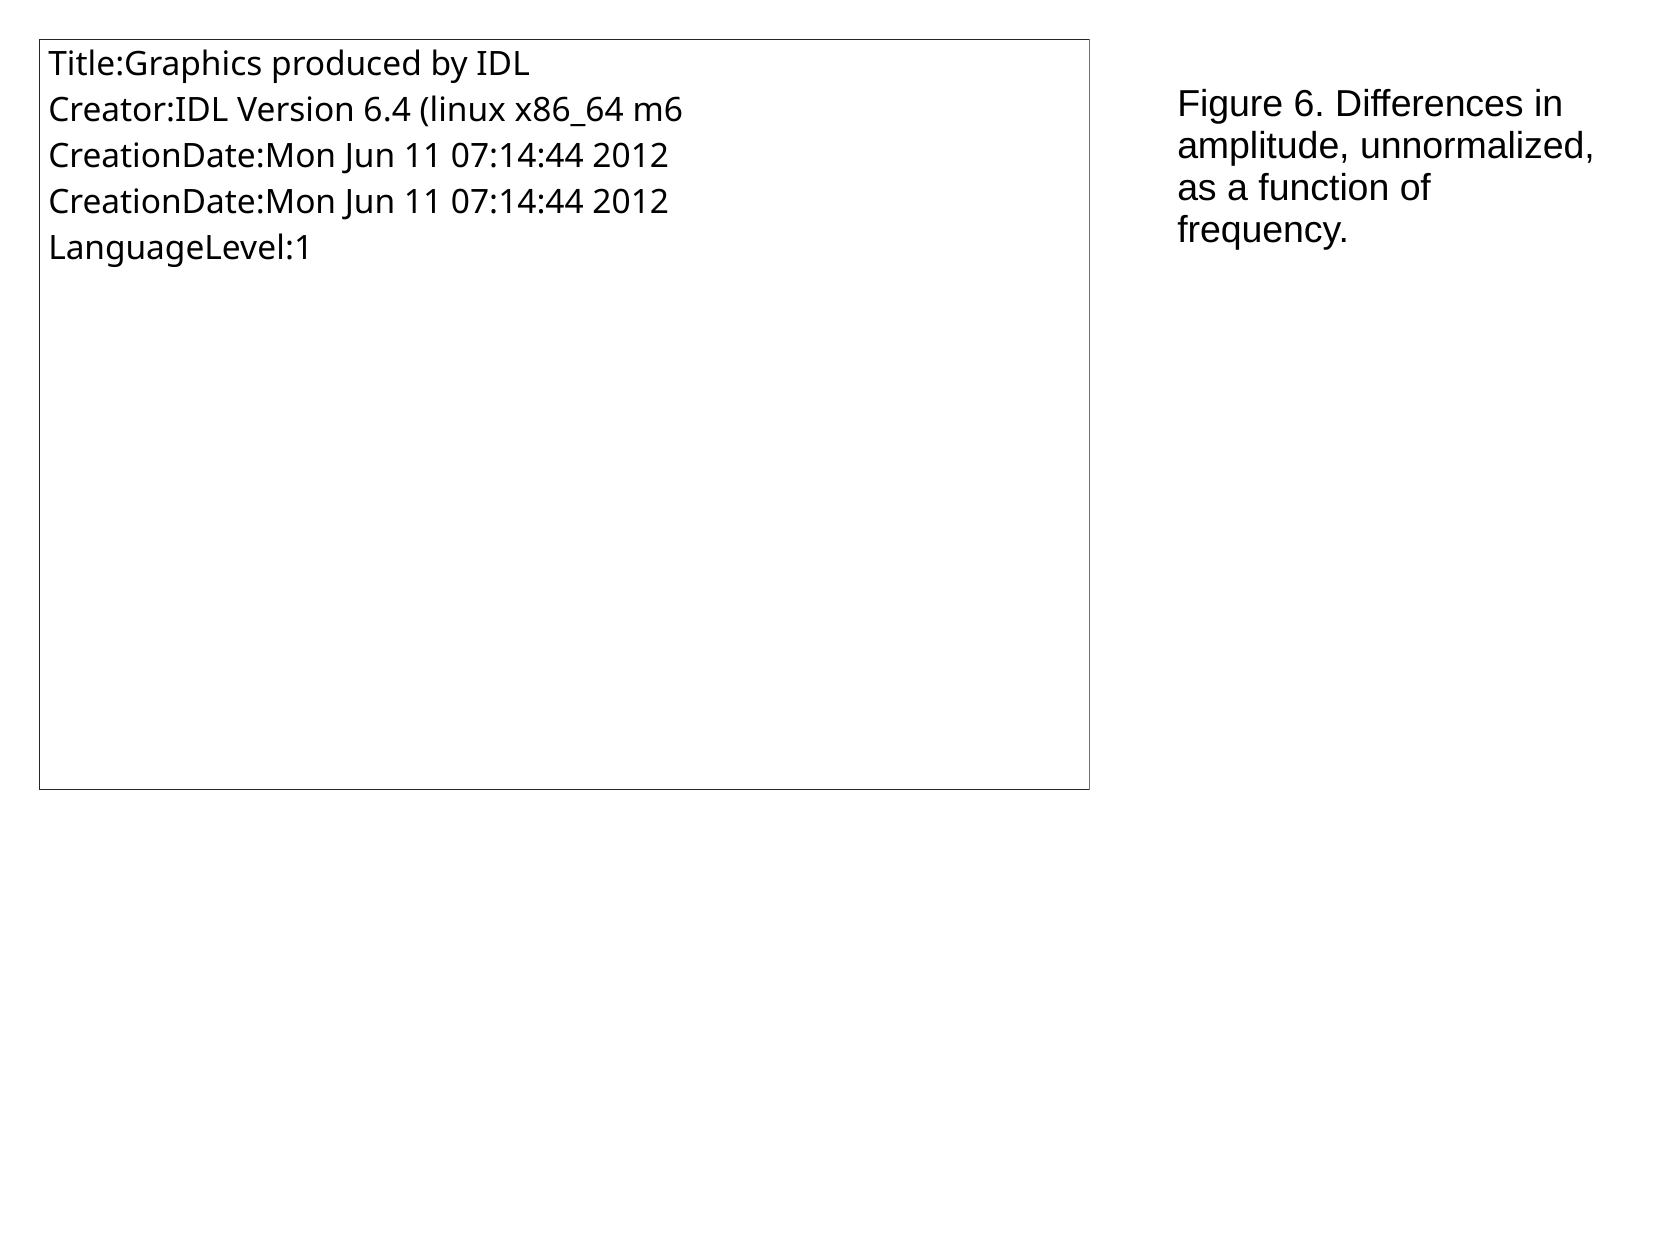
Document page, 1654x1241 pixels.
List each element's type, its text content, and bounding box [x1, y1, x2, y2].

picture [37, 37, 1090, 790]
text_box Figure 6. Differences in amplitude, unnormalized, as a function of frequency. [1162, 75, 1613, 258]
